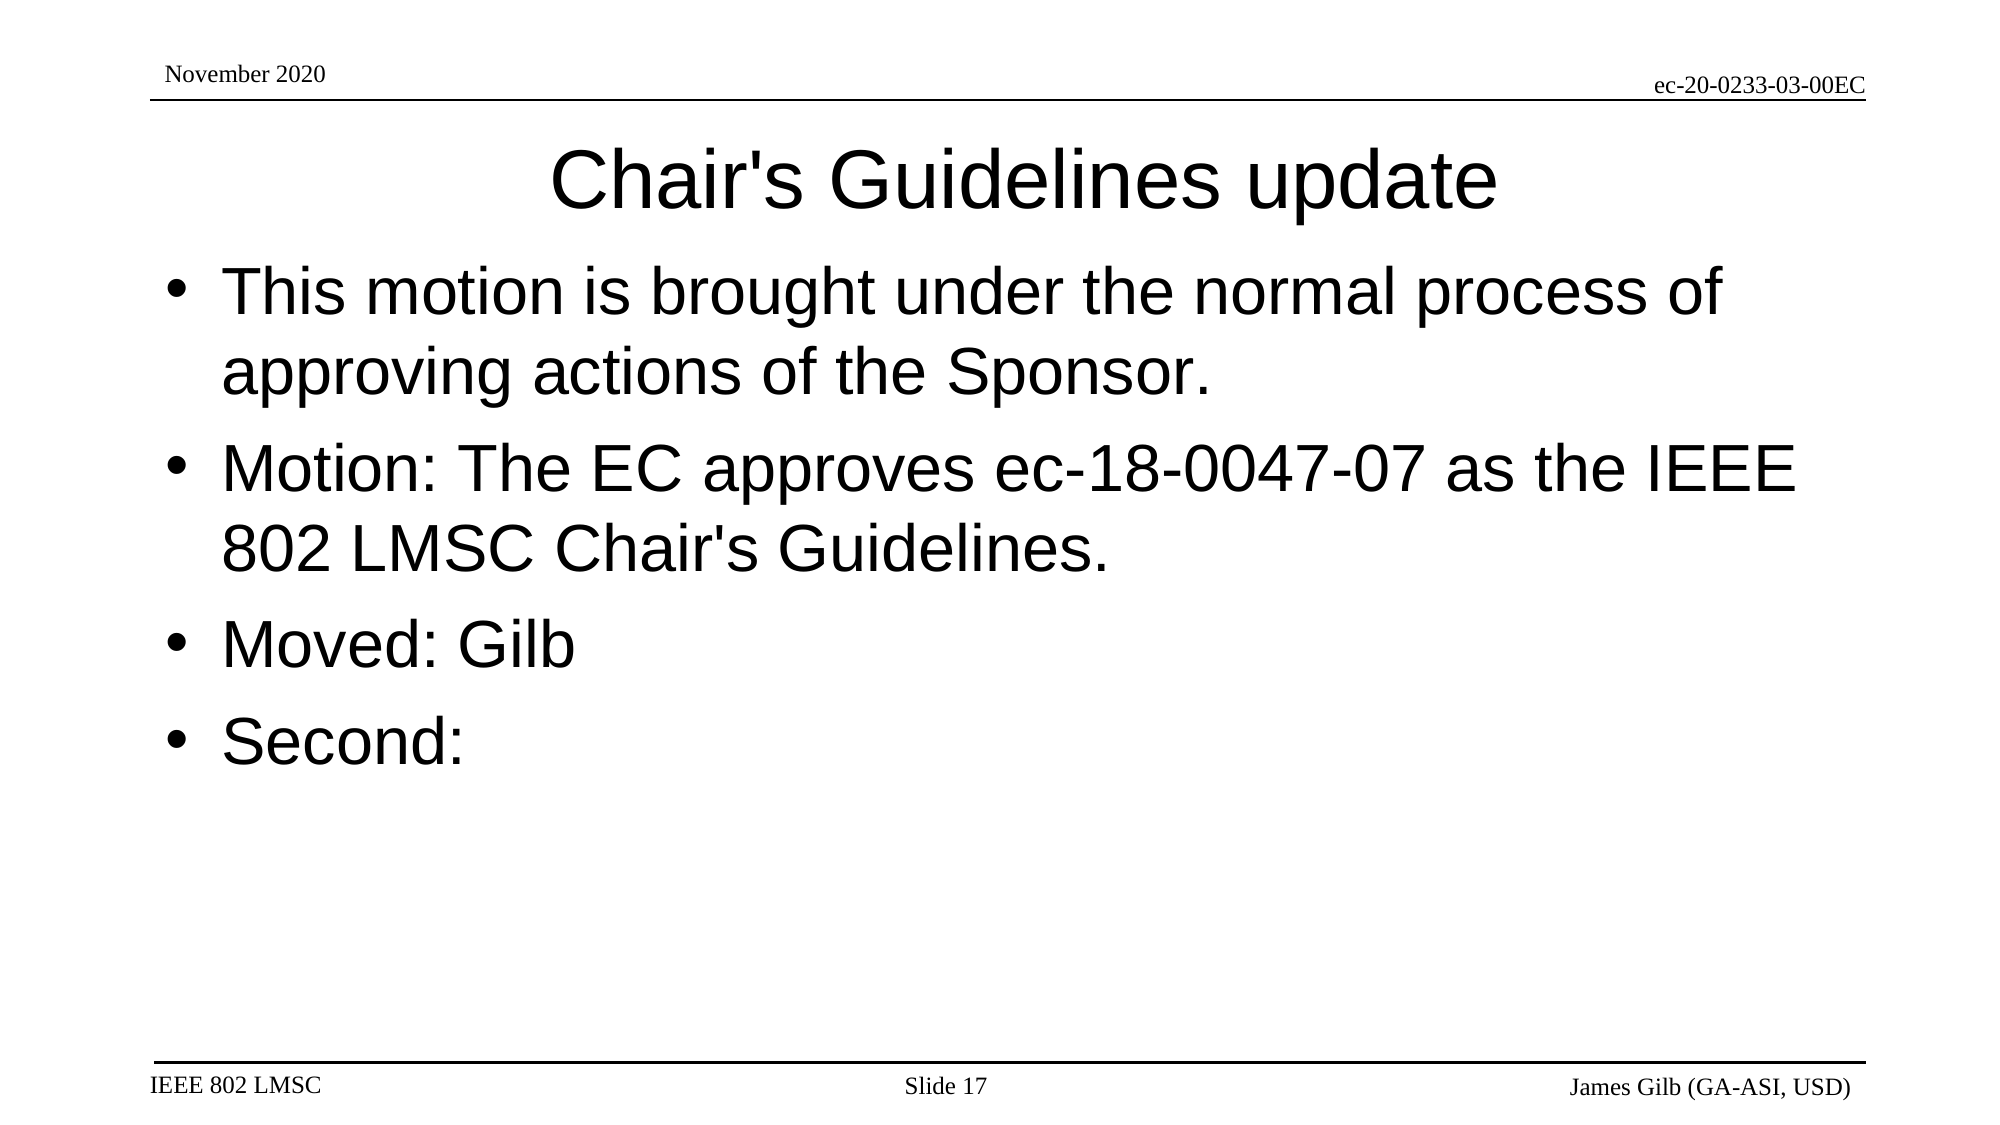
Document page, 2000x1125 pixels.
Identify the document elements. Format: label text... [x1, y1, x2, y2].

title Chair's Guidelines update [149, 112, 1900, 238]
list This motion is brought under the normal process of approving actions of the Sponsor. Motion: The EC approves ec-18-0047-07 as the IEEE 802 LMSC Chair's Guidelines. Moved: Gilb Second: [149, 239, 1900, 1051]
